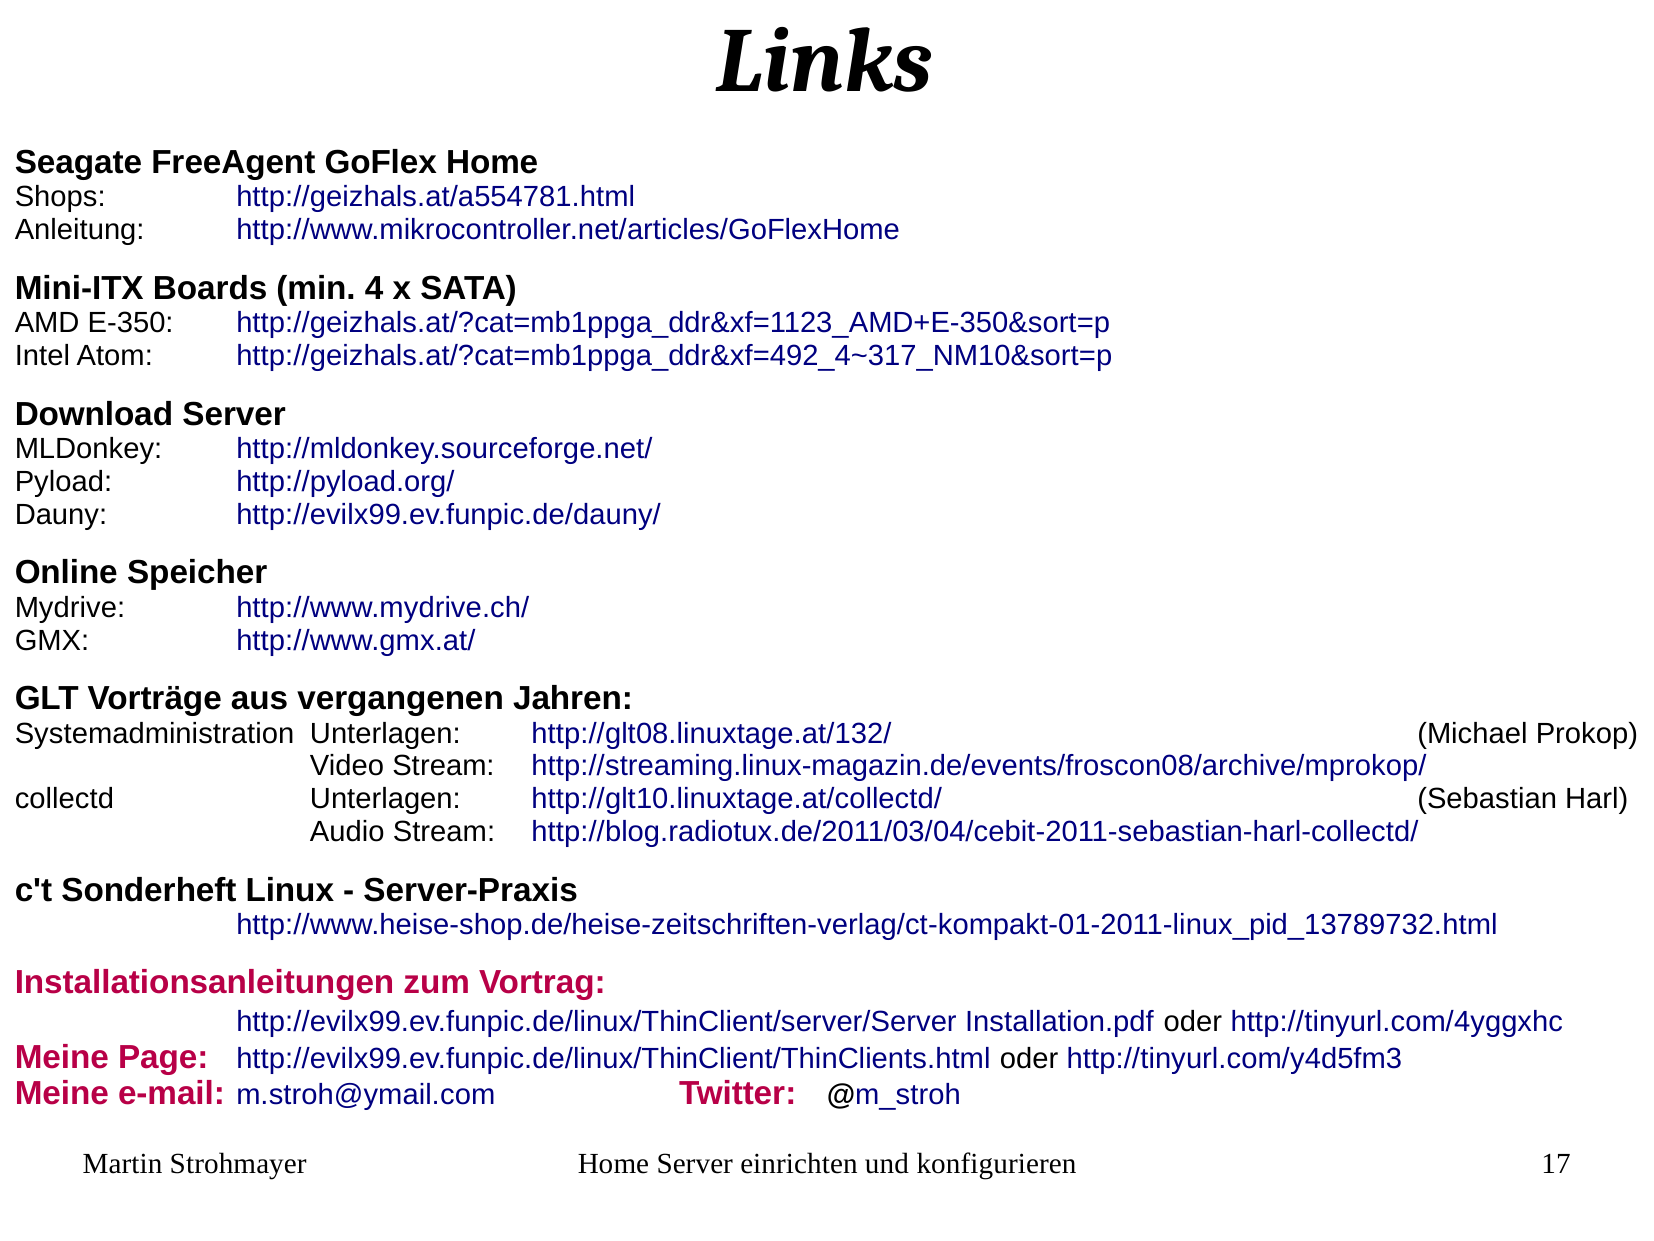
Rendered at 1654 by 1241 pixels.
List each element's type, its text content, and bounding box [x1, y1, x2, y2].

title Links [0, 7, 1651, 116]
text_box Seagate FreeAgent GoFlex Home Shops: http://geizhals.at/a554781.html Anleitung: http://www.mikrocontroller.net/articles/GoFlexHome Mini-ITX Boards (min. 4 x SATA) AMD E-350: http://geizhals.at/?cat=mb1ppga_ddr&xf=1123_AMD+E-350&sort=p Intel Atom: http://geizhals.at/?cat=mb1ppga_ddr&xf=492_4~317_NM10&sort=p Download Server MLDonkey: http://mldonkey.sourceforge.net/ Pyload: http://pyload.org/ Dauny: http://evilx99.ev.funpic.de/dauny/ Online Speicher Mydrive: http://www.mydrive.ch/ GMX: http://www.gmx.at/ GLT Vorträge aus vergangenen Jahren: Systemadministration Unterlagen: http://glt08.linuxtage.at/132/ (Michael Prokop) Video Stream: http://streaming.linux-magazin.de/events/froscon08/archive/mprokop/ collectd Unterlagen: http://glt10.linuxtage.at/collectd/ (Sebastian Harl) Audio Stream: http://blog.radiotux.de/2011/03/04/cebit-2011-sebastian-harl-collectd/ c't Sonderheft Linux - Server-Praxis http://www.heise-shop.de/heise-zeitschriften-verlag/ct-kompakt-01-2011-linux_pid_13789732.html Installationsanleitungen zum Vortrag: http://evilx99.ev.funpic.de/linux/ThinClient/server/Server Installation.pdf oder http://tinyurl.com/4yggxhc Meine Page: http://evilx99.ev.funpic.de/linux/ThinClient/ThinClients.html oder http://tinyurl.com/y4d5fm3 Meine e-mail: m.stroh@ymail.com Twitter: @m_stroh [0, 136, 1654, 1241]
